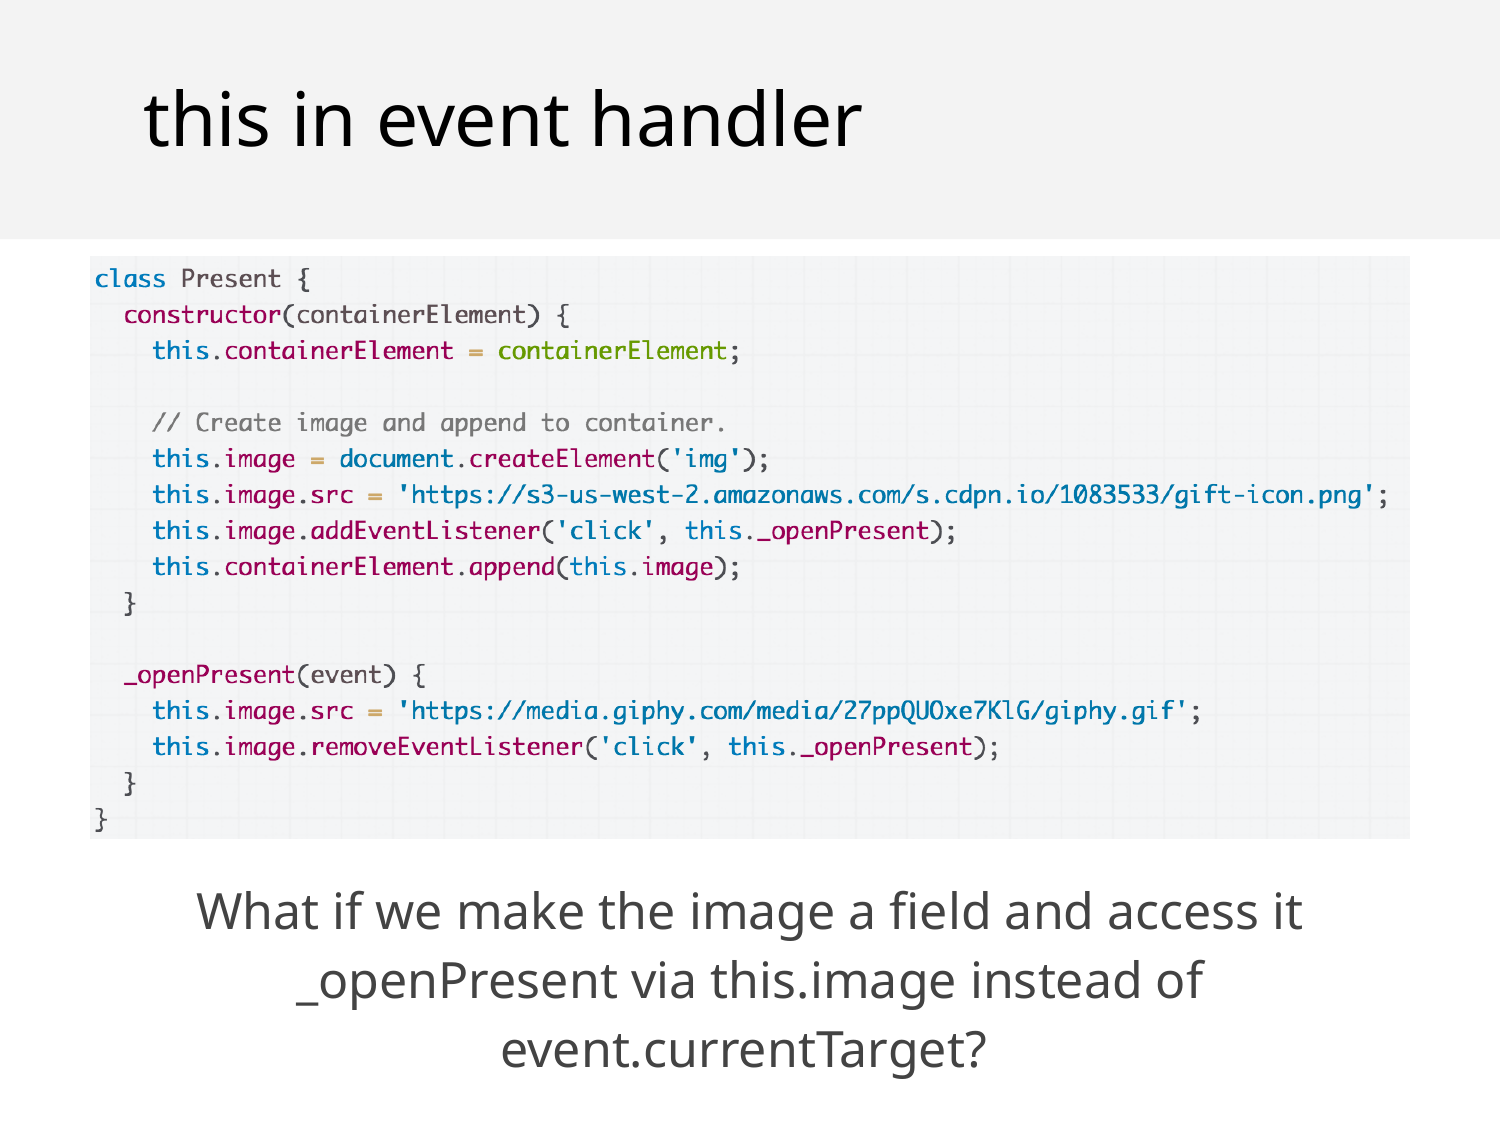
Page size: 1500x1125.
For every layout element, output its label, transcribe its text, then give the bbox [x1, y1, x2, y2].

picture [90, 256, 1410, 839]
title this in event handler [128, 56, 1372, 183]
list What if we make the image a field and access it _openPresent via this.image instead of event.currentTarget? [128, 855, 1372, 1027]
